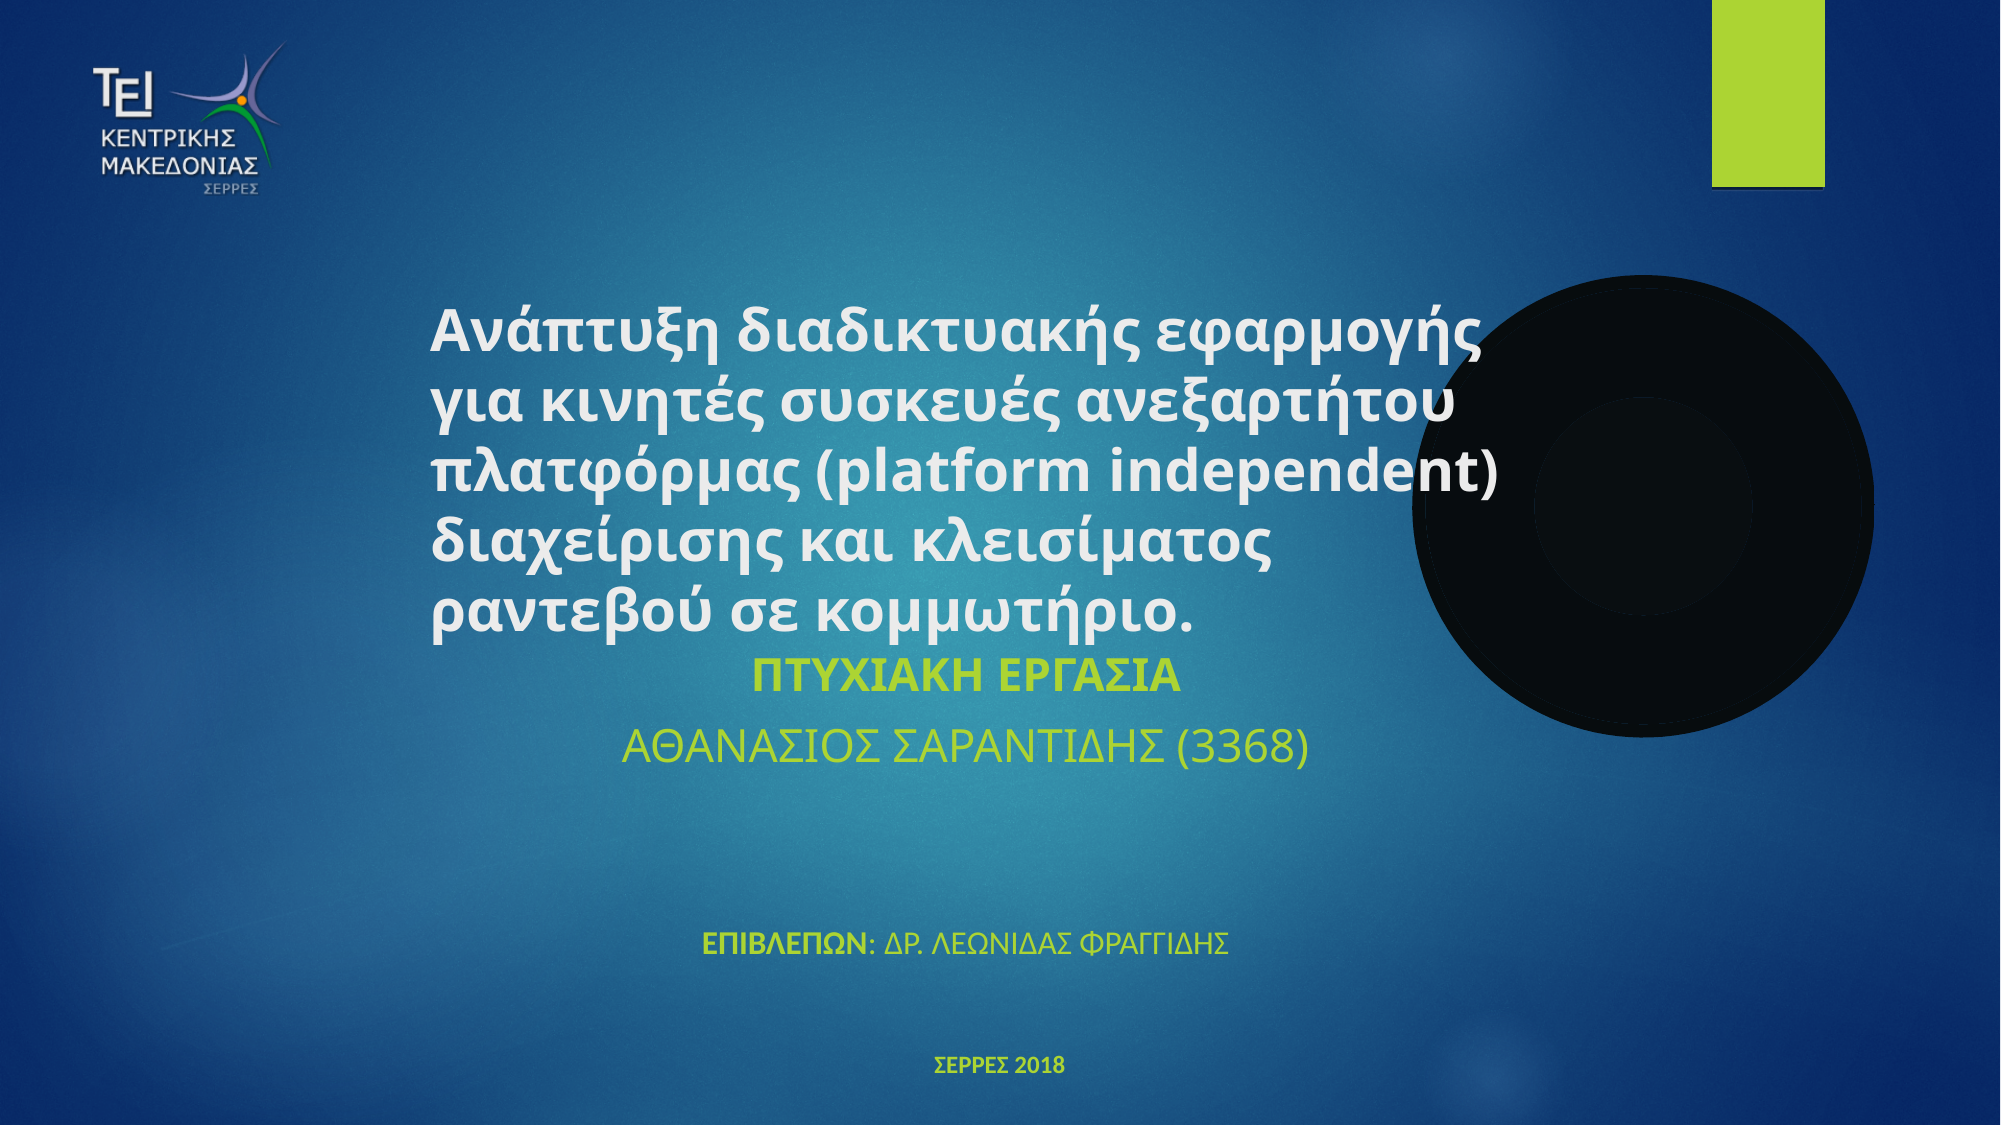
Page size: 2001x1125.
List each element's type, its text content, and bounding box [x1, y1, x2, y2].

subtitle Πτυχιακη εργασιΑ ΑΘΑΝΑΣΙΟΣ ΣΑΡΑΝΤΙΔΗΣ (3368) [241, 644, 1690, 787]
title Ανάπτυξη διαδικτυακής εφαρμογής για κινητές συσκευές ανεξαρτήτου πλατφόρμας (platform independent) διαχείρισης και κλεισίματος ραντεβού σε κομμωτήριο. [415, 285, 1517, 581]
text_box ΕπιβΛΕπων: Δρ. ΛεωνΙδας ΦραγγΙδης [241, 914, 1690, 994]
text_box Σερρεσ 2018 [276, 1040, 1724, 1101]
picture [92, 40, 287, 196]
